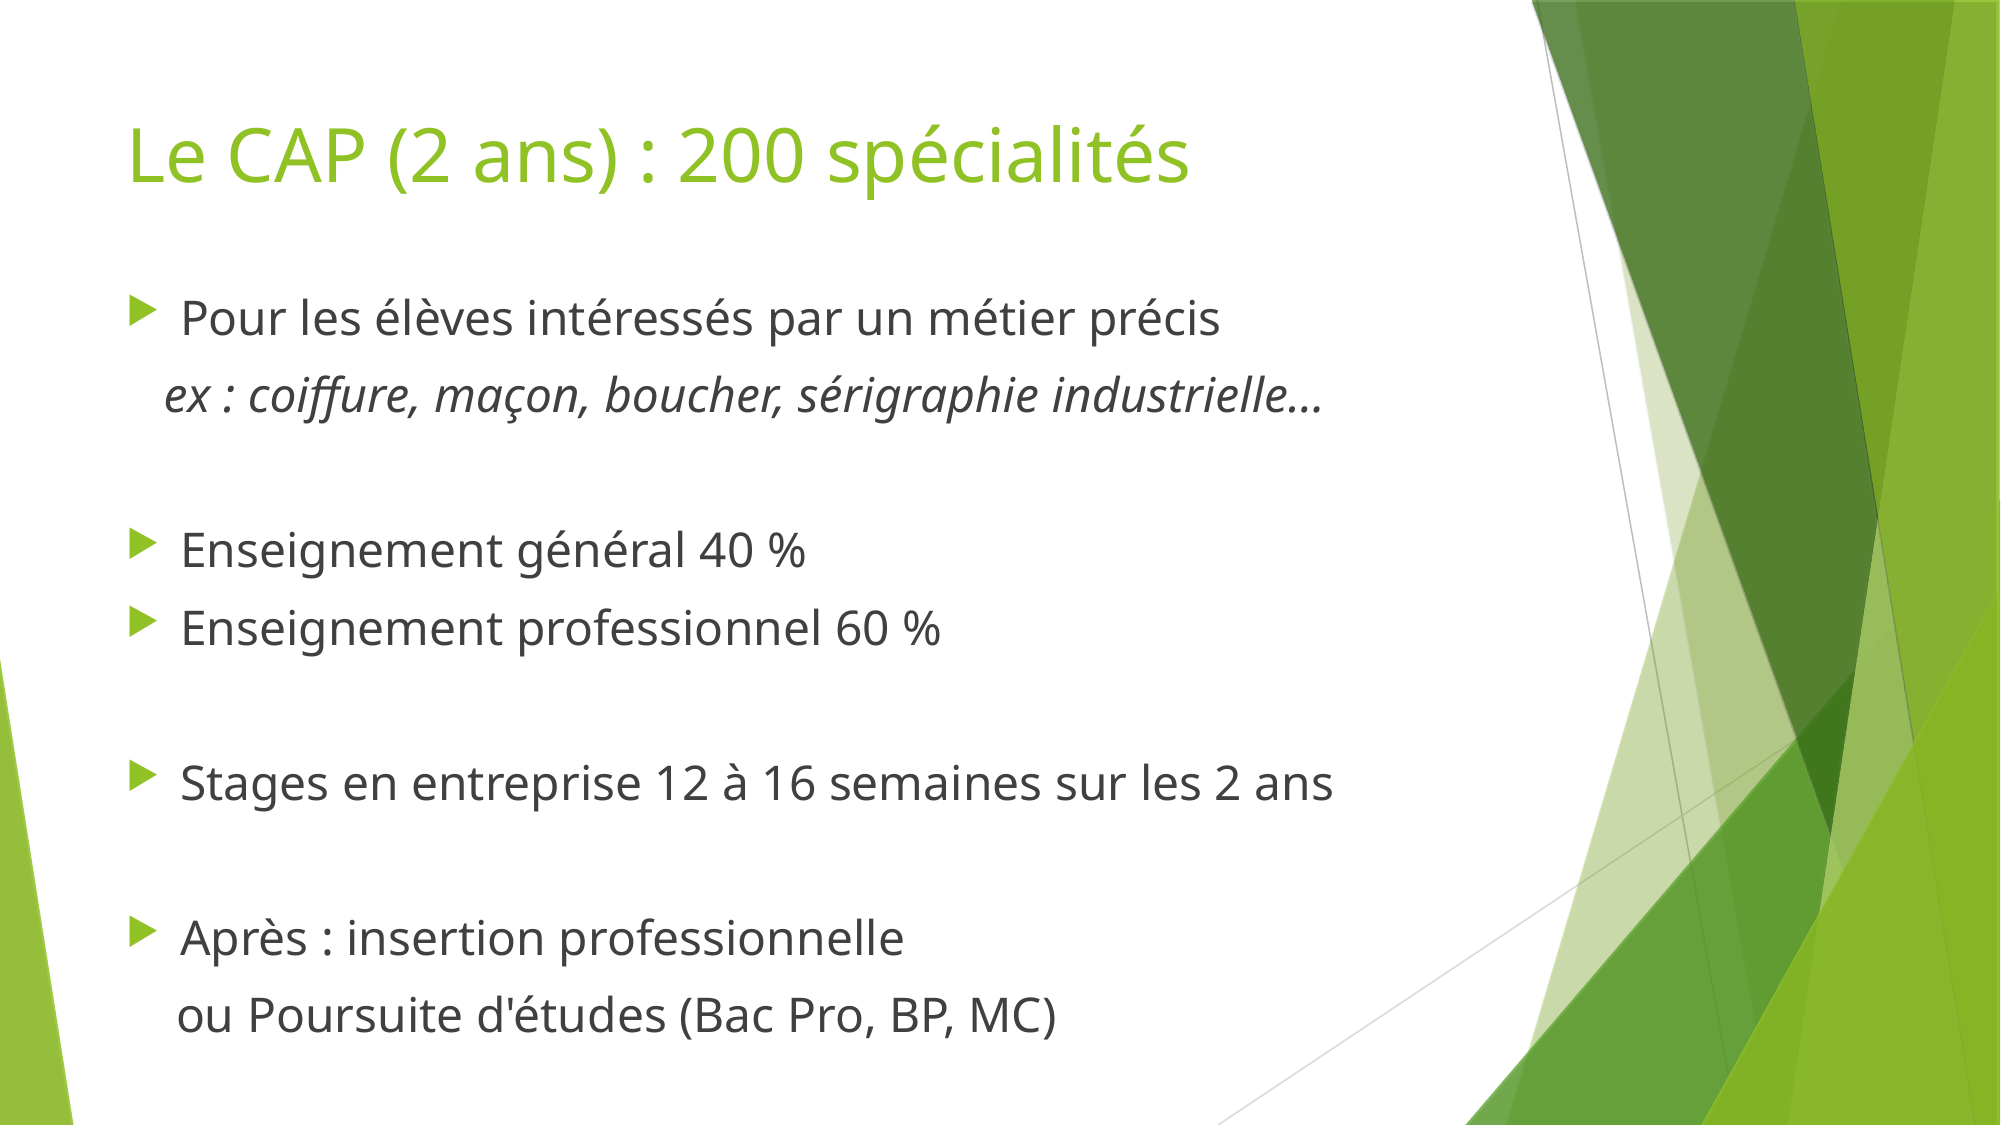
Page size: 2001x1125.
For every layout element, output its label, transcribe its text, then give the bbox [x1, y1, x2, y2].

list Pour les élèves intéressés par un métier précis ex : coiffure, maçon, boucher, sérigraphie industrielle… Enseignement général 40 % Enseignement professionnel 60 % Stages en entreprise 12 à 16 semaines sur les 2 ans Après : insertion professionnelle ou Poursuite d'études (Bac Pro, BP, MC) [111, 279, 1522, 1053]
title Le CAP (2 ans) : 200 spécialités [111, 99, 1522, 279]
